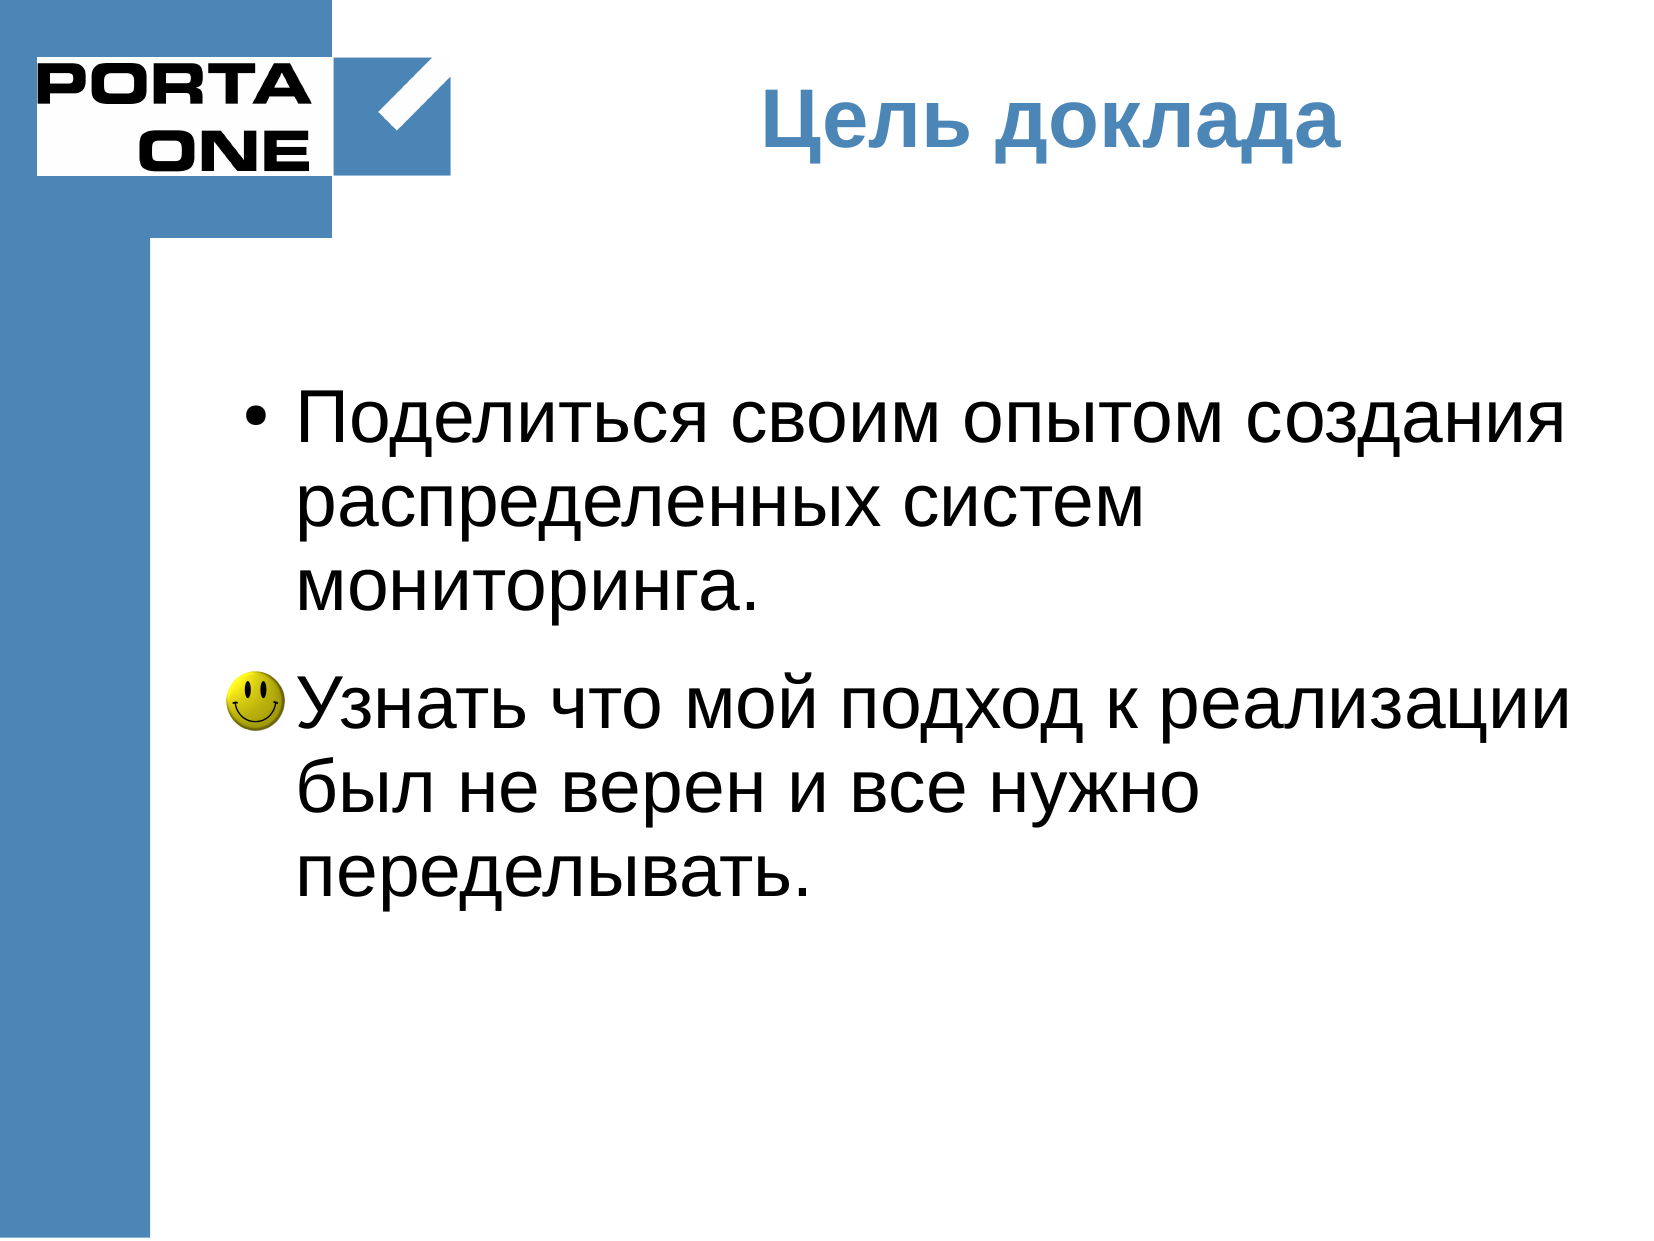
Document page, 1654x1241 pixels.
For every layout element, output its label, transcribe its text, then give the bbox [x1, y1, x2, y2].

picture [225, 670, 286, 733]
picture [37, 57, 449, 176]
list Поделиться своим опытом создания распределенных систем мониторинга. Узнать что мой подход к реализации был не верен и все нужно переделывать. [225, 375, 1576, 1163]
title Цель доклада [449, 0, 1653, 239]
text_box [0, 0, 332, 1238]
